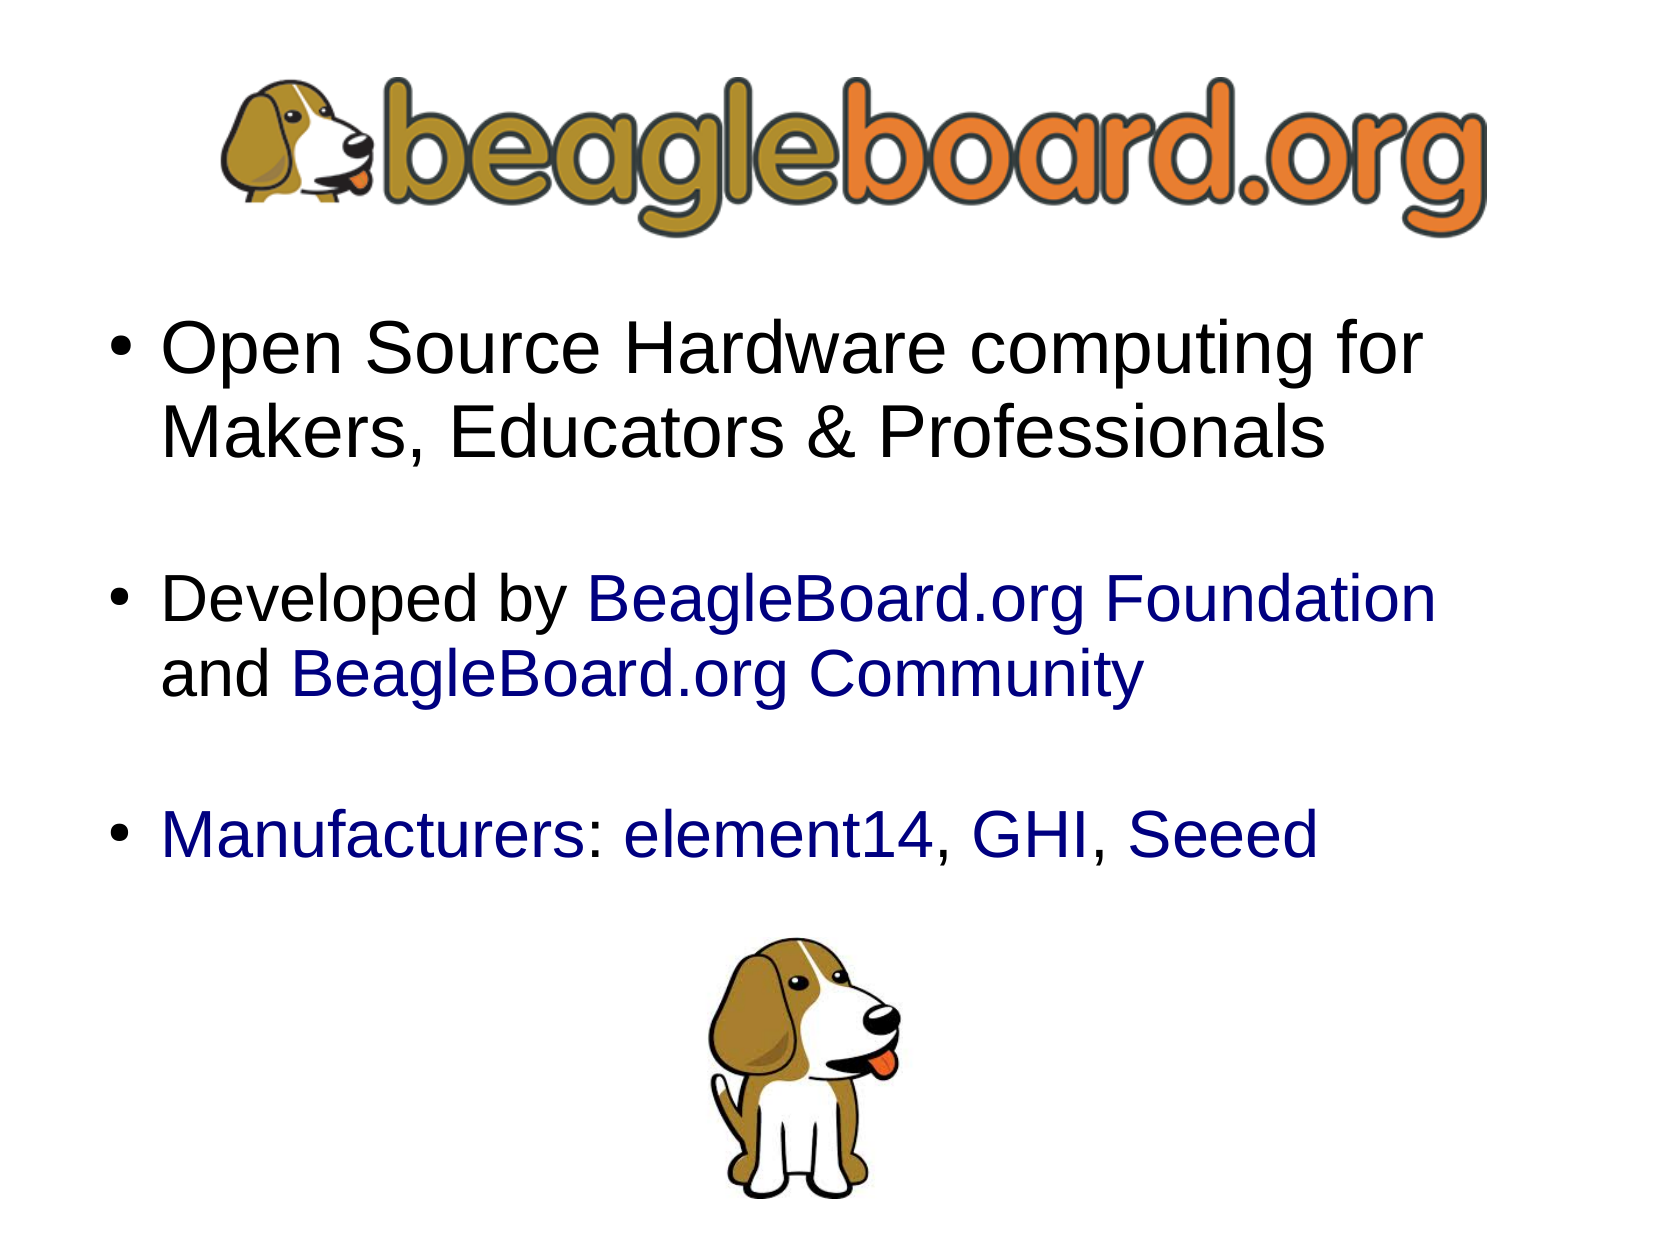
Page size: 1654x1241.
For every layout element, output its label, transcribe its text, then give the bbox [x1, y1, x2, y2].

picture [670, 1131, 932, 1199]
picture [216, 77, 1487, 242]
list Open Source Hardware computing for Makers, Educators & Professionals Developed by BeagleBoard.org Foundation and BeagleBoard.org Community Manufacturers: element14, GHI, Seeed [90, 305, 1546, 1131]
